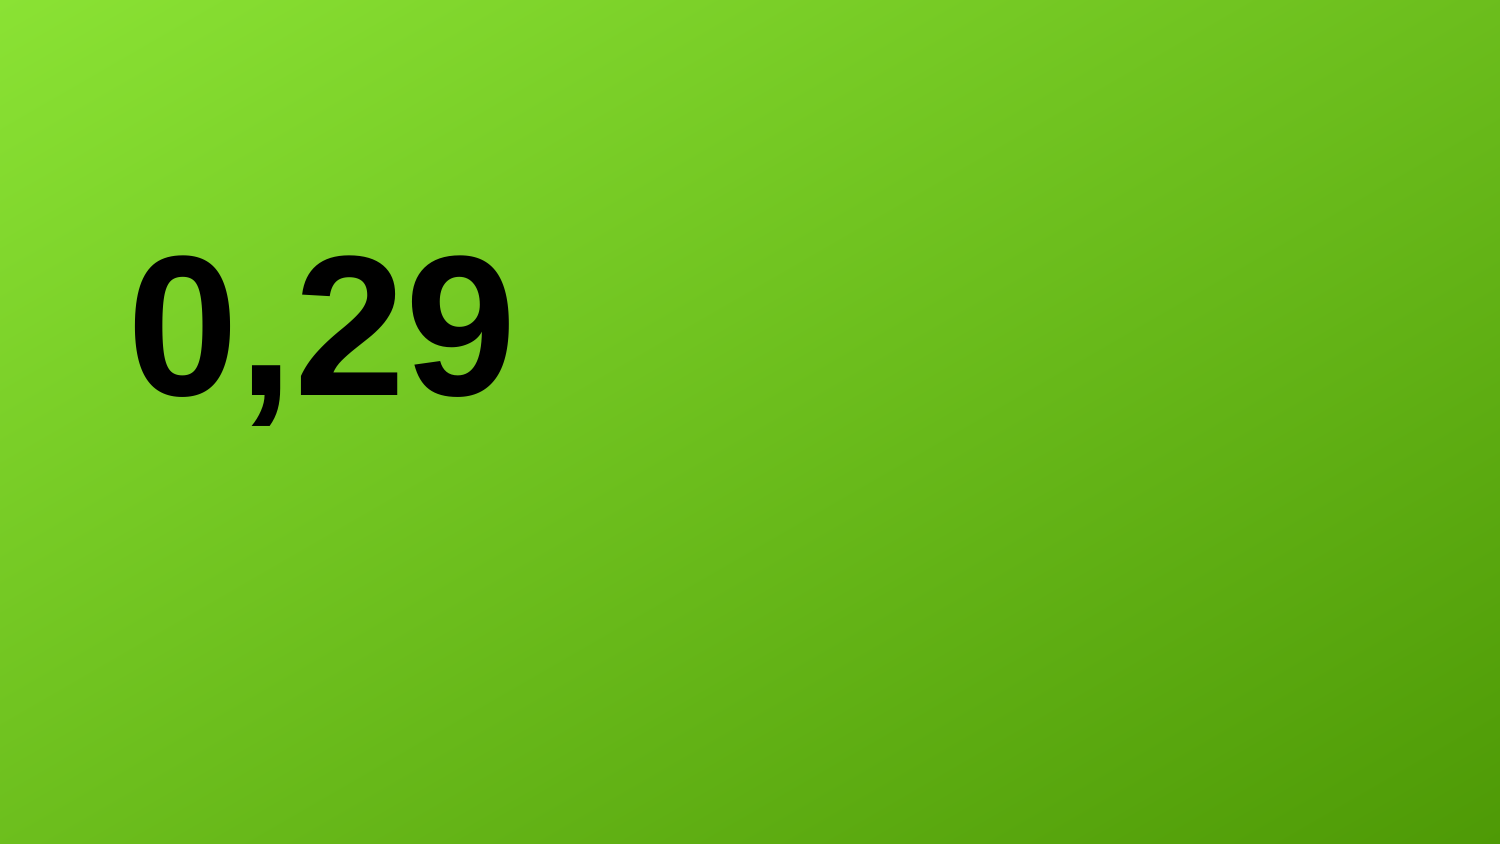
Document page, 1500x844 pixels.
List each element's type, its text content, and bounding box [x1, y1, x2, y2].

title 0,29 [112, 259, 1388, 450]
